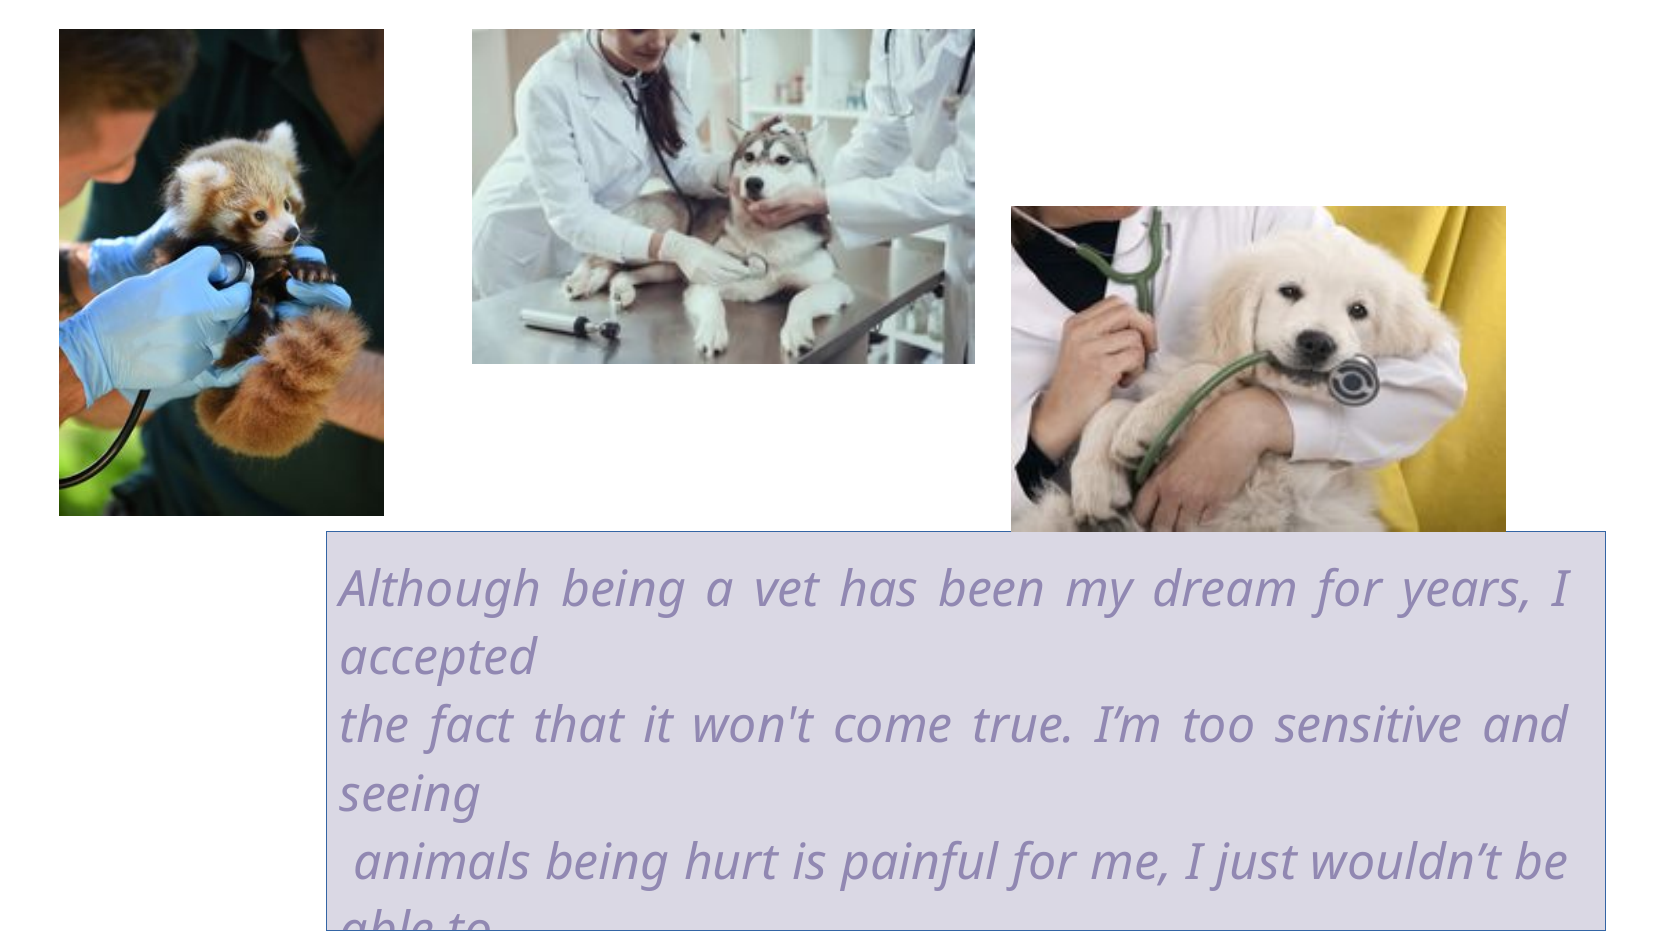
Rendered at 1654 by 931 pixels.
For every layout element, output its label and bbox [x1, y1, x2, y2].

picture [472, 29, 975, 364]
picture [59, 29, 384, 516]
text_box [326, 531, 1606, 931]
picture [1011, 206, 1506, 532]
